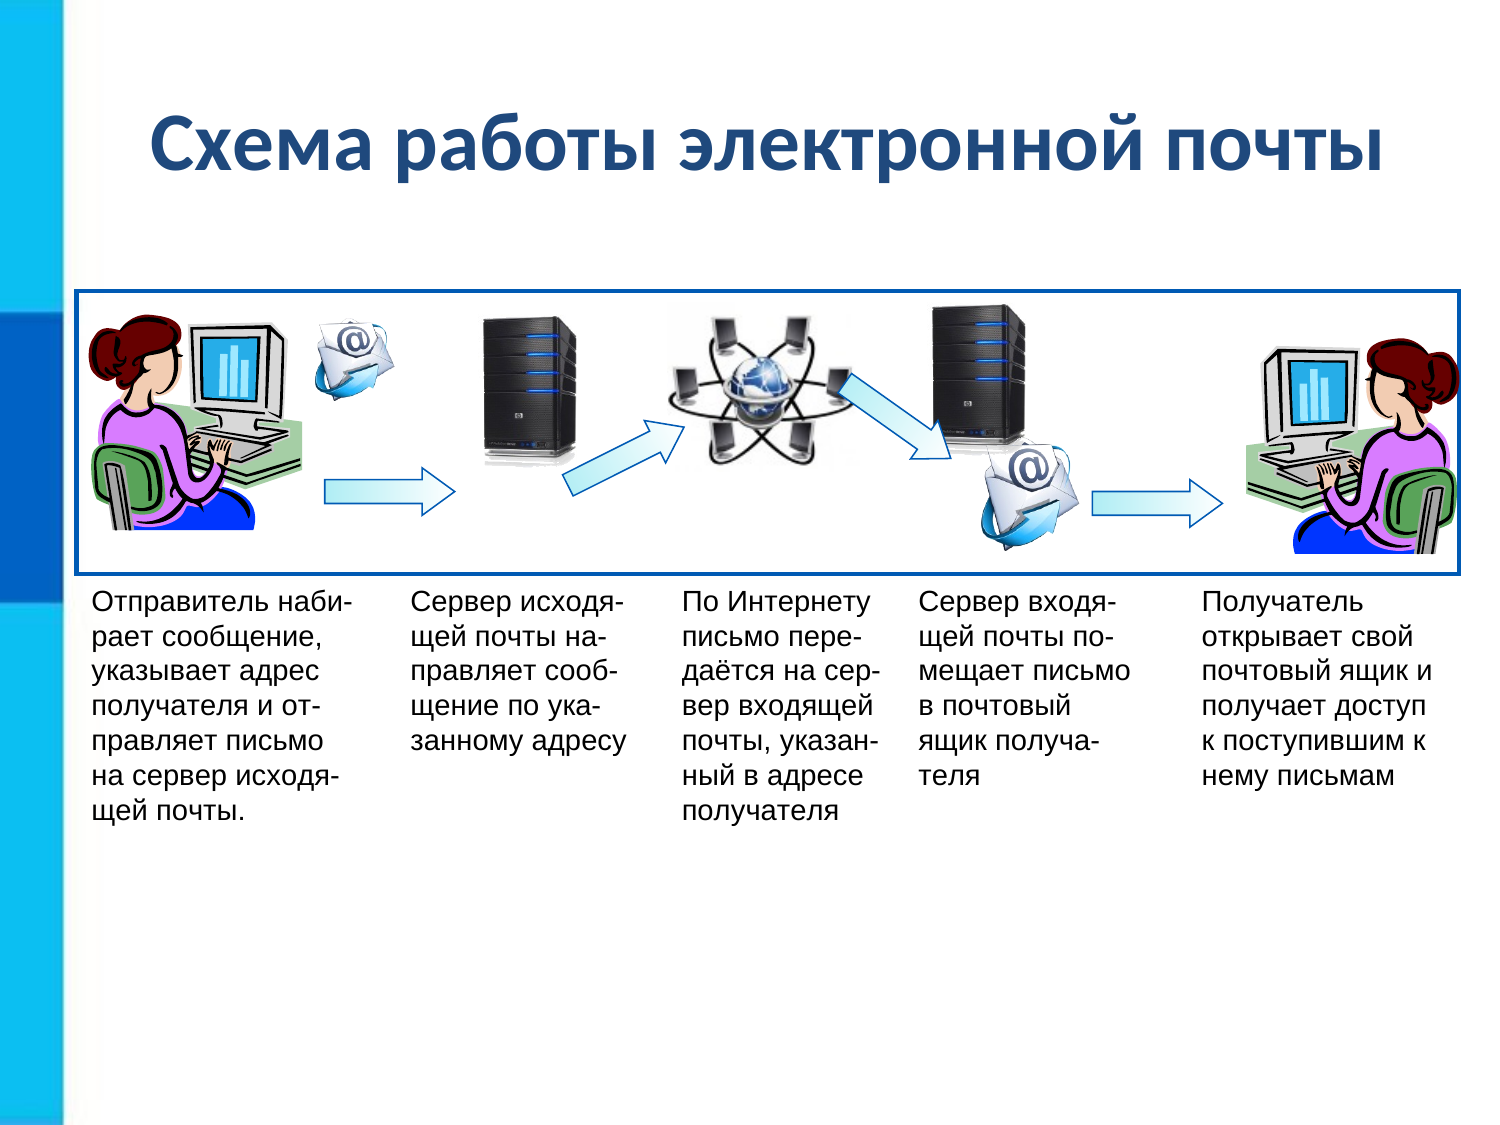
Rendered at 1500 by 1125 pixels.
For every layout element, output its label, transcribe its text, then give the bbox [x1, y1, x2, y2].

text_box [324, 467, 455, 516]
picture [0, 0, 1500, 1125]
text_box [837, 373, 951, 459]
text_box Отправитель наби- рает сообщение, указывает адрес получателя и от- правляет письмо на сервер исходя- щей почты. [76, 574, 420, 835]
text_box Сервер входя- щей почты по- мещает письмо в почтовый ящик получа- теля [903, 574, 1152, 800]
text_box [562, 420, 685, 496]
text_box [1092, 479, 1223, 528]
text_box По Интернету письмо пере- даётся на сер- вер входящей почты, указан- ный в адресе получателя [667, 574, 904, 835]
text_box Получатель открывает свой почтовый ящик и получает доступ к поступившим к нему письмам [1186, 574, 1459, 800]
text_box Схема работы электронной почты [112, 66, 1425, 221]
text_box Сервер исходя-щей почты на-правляет сооб-щение по ука- занному адресу [395, 574, 667, 765]
